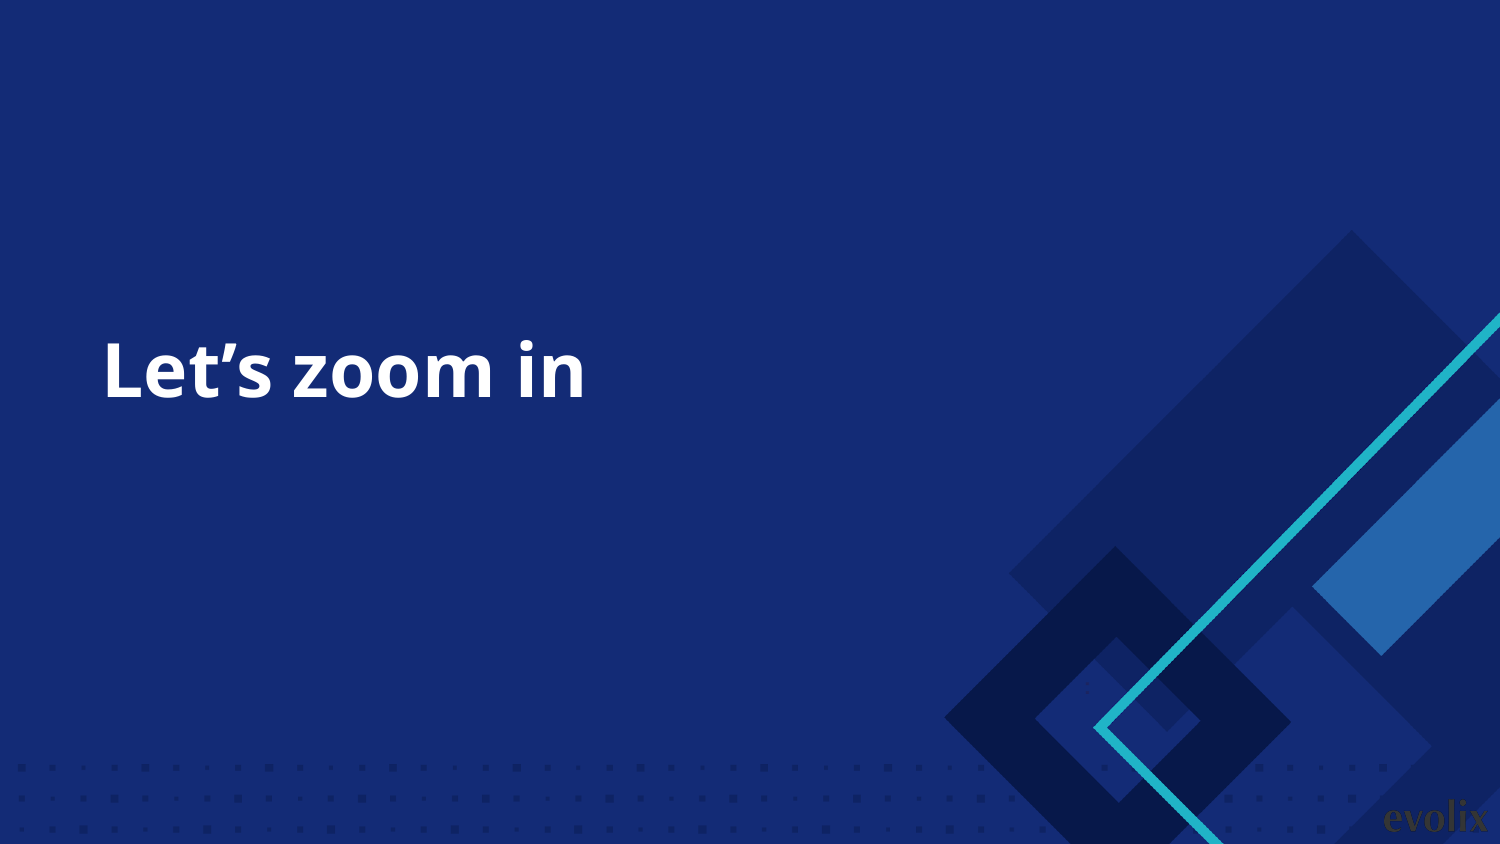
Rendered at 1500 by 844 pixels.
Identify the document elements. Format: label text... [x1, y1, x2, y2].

picture [0, 0, 1500, 844]
title Let’s zoom in [86, 307, 1041, 491]
